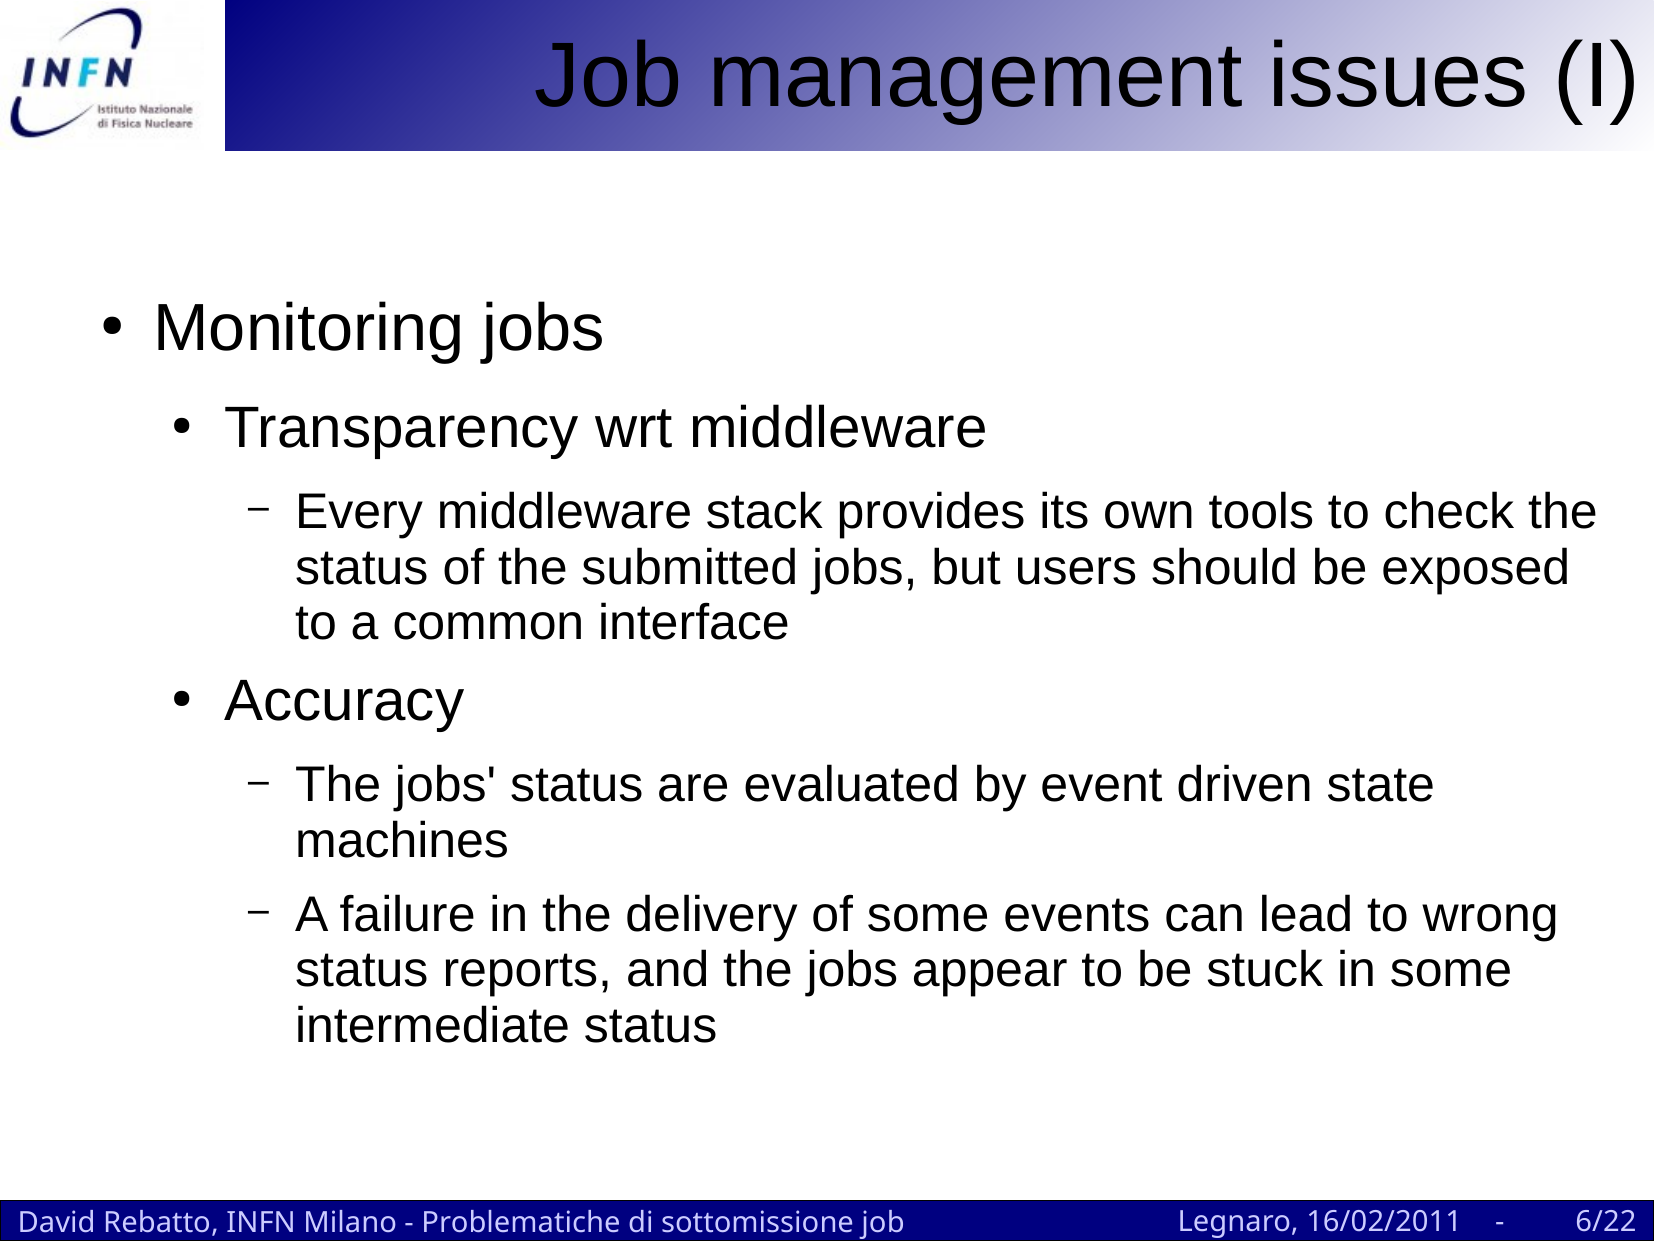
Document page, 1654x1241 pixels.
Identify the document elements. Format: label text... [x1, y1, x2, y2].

title Job management issues (I) [225, 0, 1654, 151]
list Monitoring jobs Transparency wrt middleware Every middleware stack provides its own tools to check the status of the submitted jobs, but users should be exposed to a common interface Accuracy The jobs' status are evaluated by event driven state machines A failure in the delivery of some events can lead to wrong status reports, and the jobs appear to be stuck in some intermediate status [82, 290, 1613, 1146]
picture [0, 1, 204, 150]
